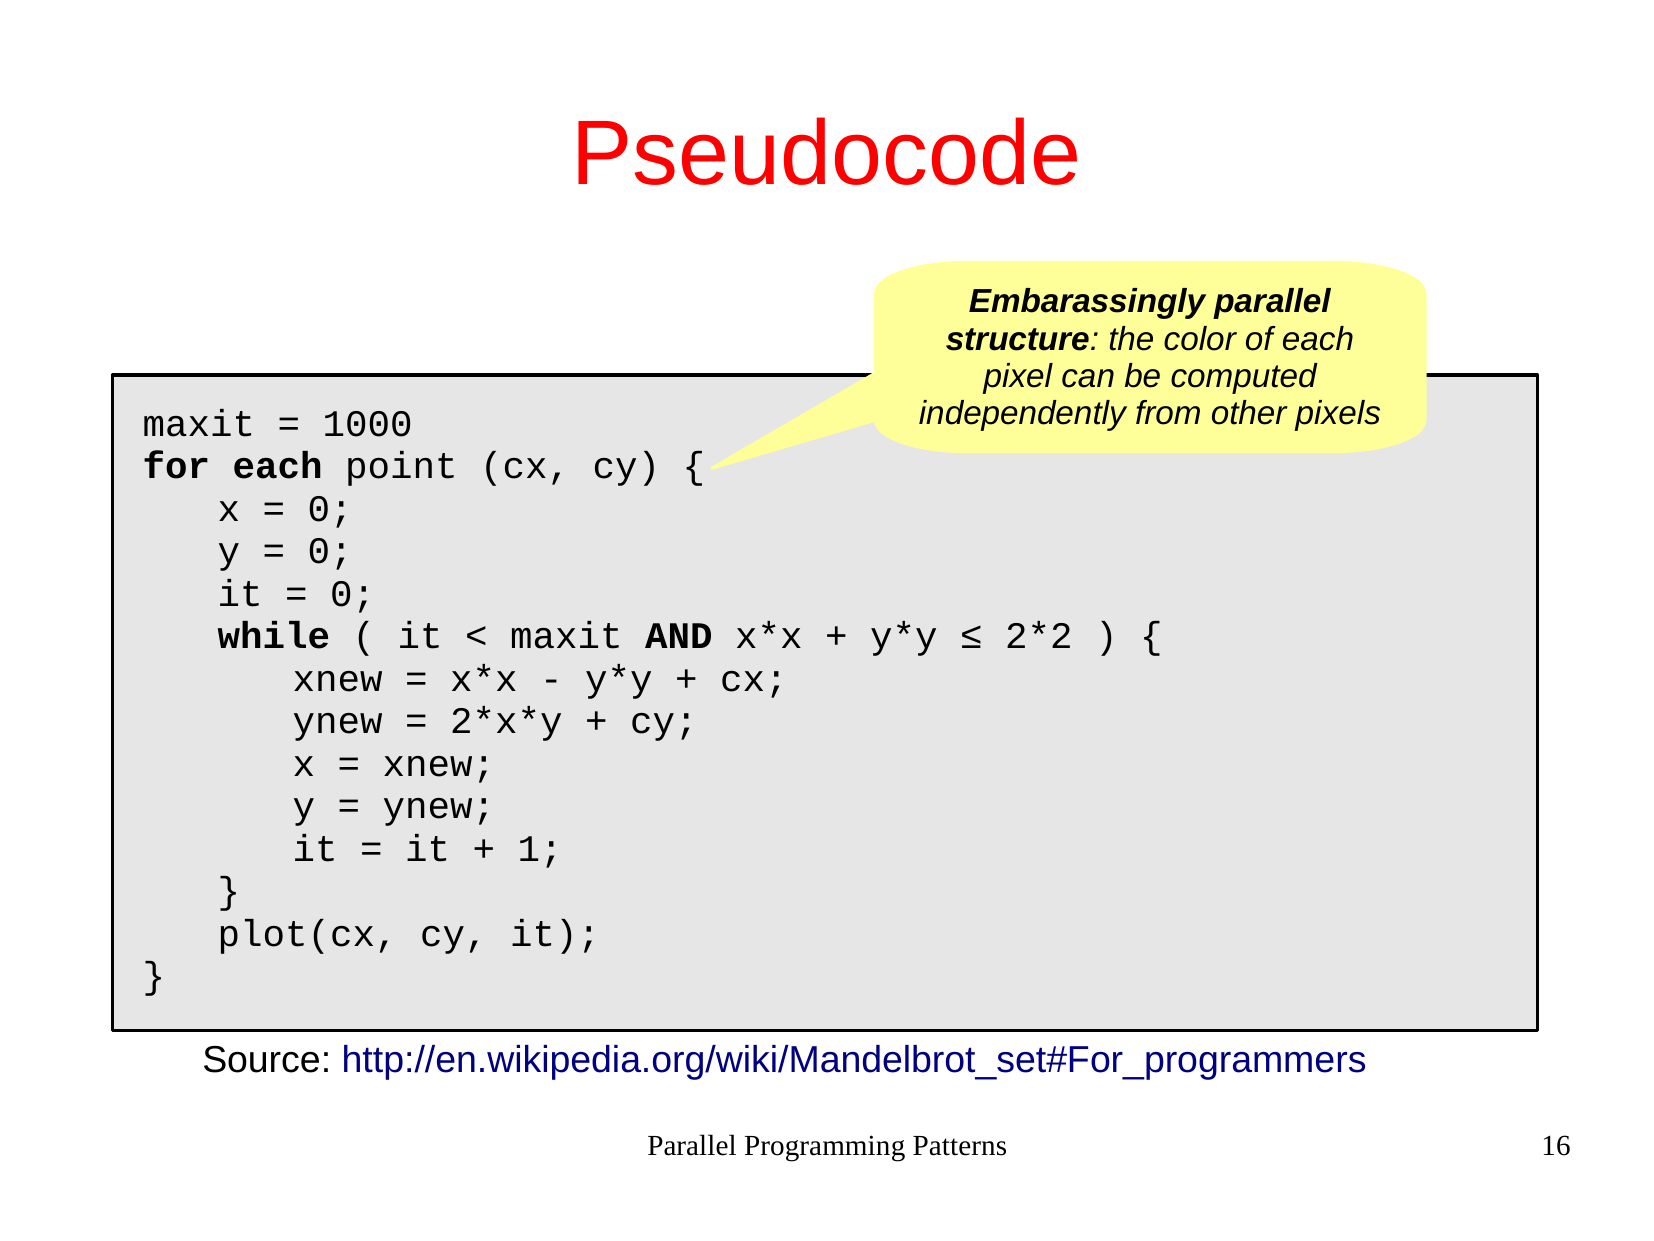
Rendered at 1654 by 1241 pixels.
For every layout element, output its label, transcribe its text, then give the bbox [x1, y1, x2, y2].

text_box maxit = 1000 for each point (cx, cy) { x = 0; y = 0; it = 0; while ( it < maxit AND x*x + y*y ≤ 2*2 ) { xnew = x*x - y*y + cx; ynew = 2*x*y + cy; x = xnew; y = ynew; it = it + 1; } plot(cx, cy, it); } [112, 375, 1538, 1031]
text_box Source: http://en.wikipedia.org/wiki/Mandelbrot_set#For_programmers [187, 1030, 1463, 1088]
text_box Embarassingly parallel structure: the color of each pixel can be computed independently from other pixels [711, 262, 1426, 469]
title Pseudocode [82, 49, 1571, 257]
